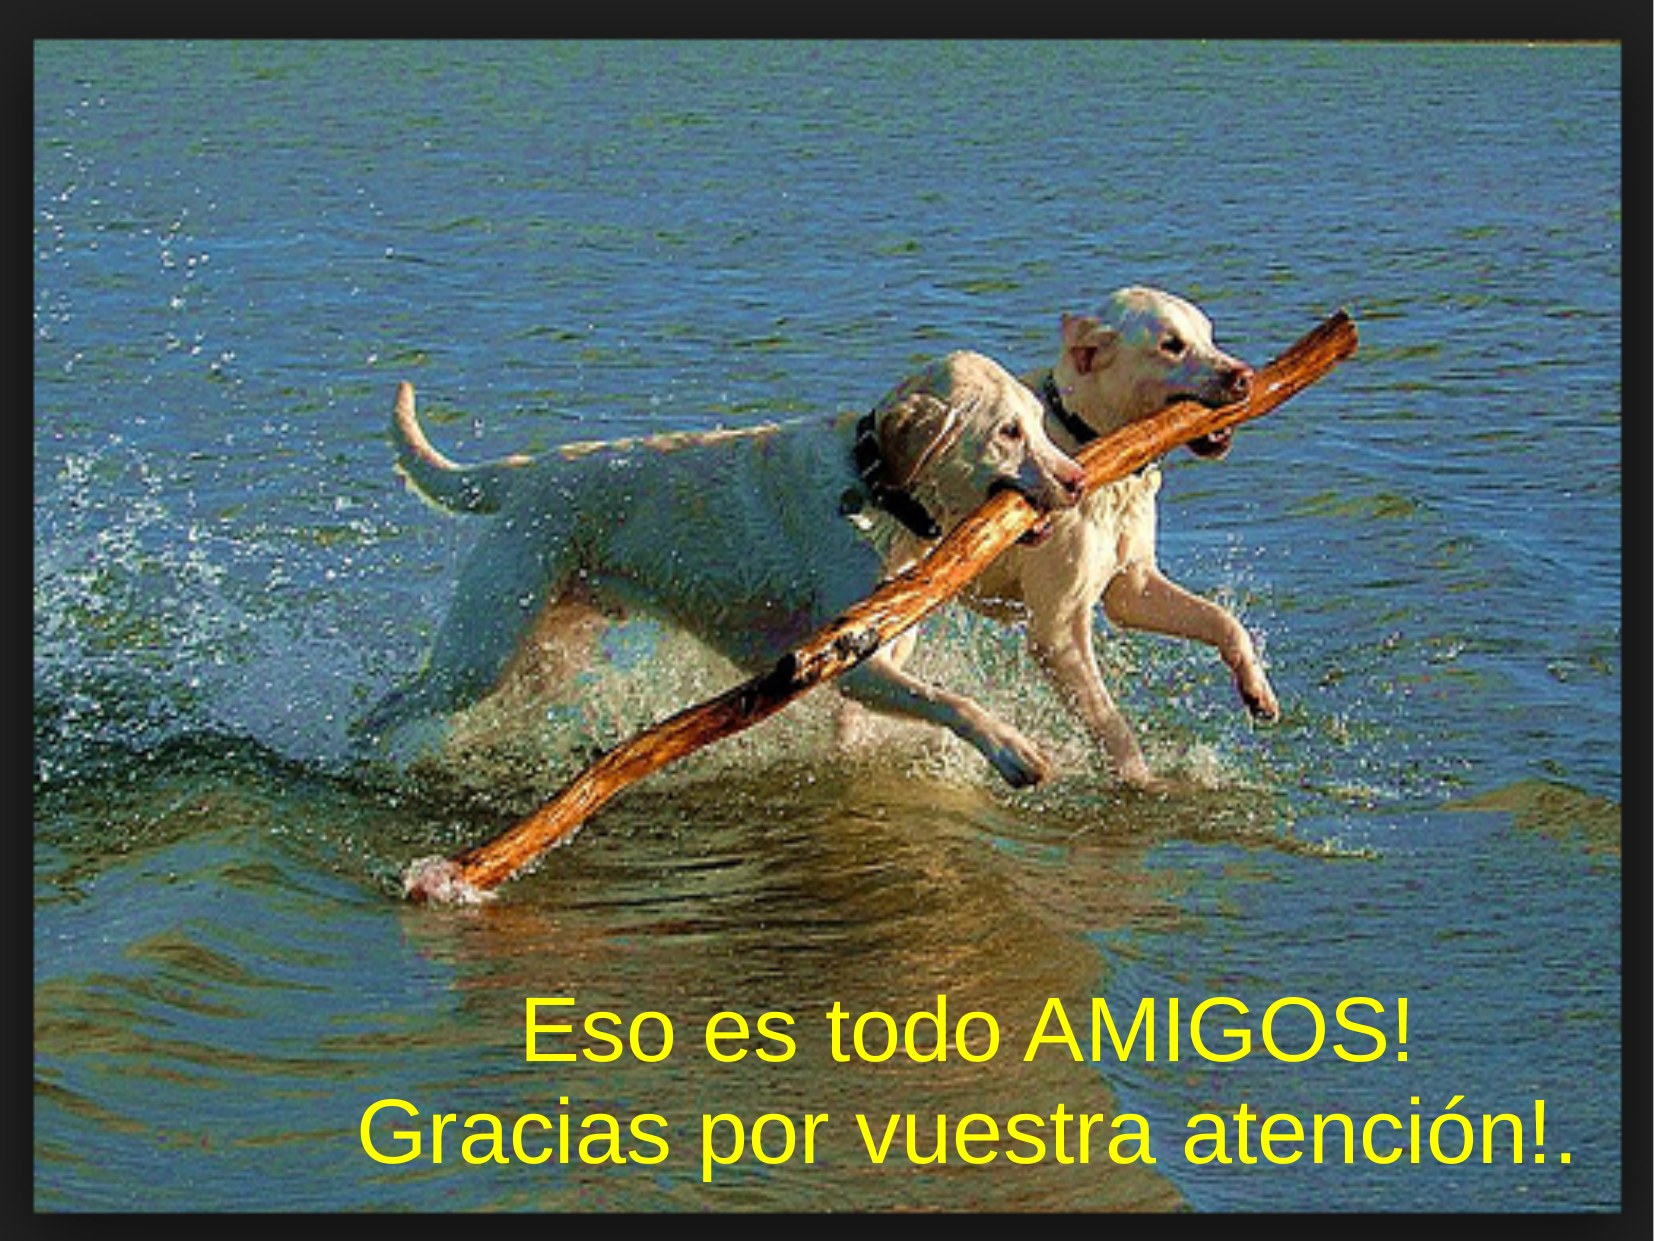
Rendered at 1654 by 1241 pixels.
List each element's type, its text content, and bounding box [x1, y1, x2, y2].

title Eso es todo AMIGOS! Gracias por vuestra atención!. [307, 944, 1630, 1217]
picture [0, 0, 1654, 1241]
